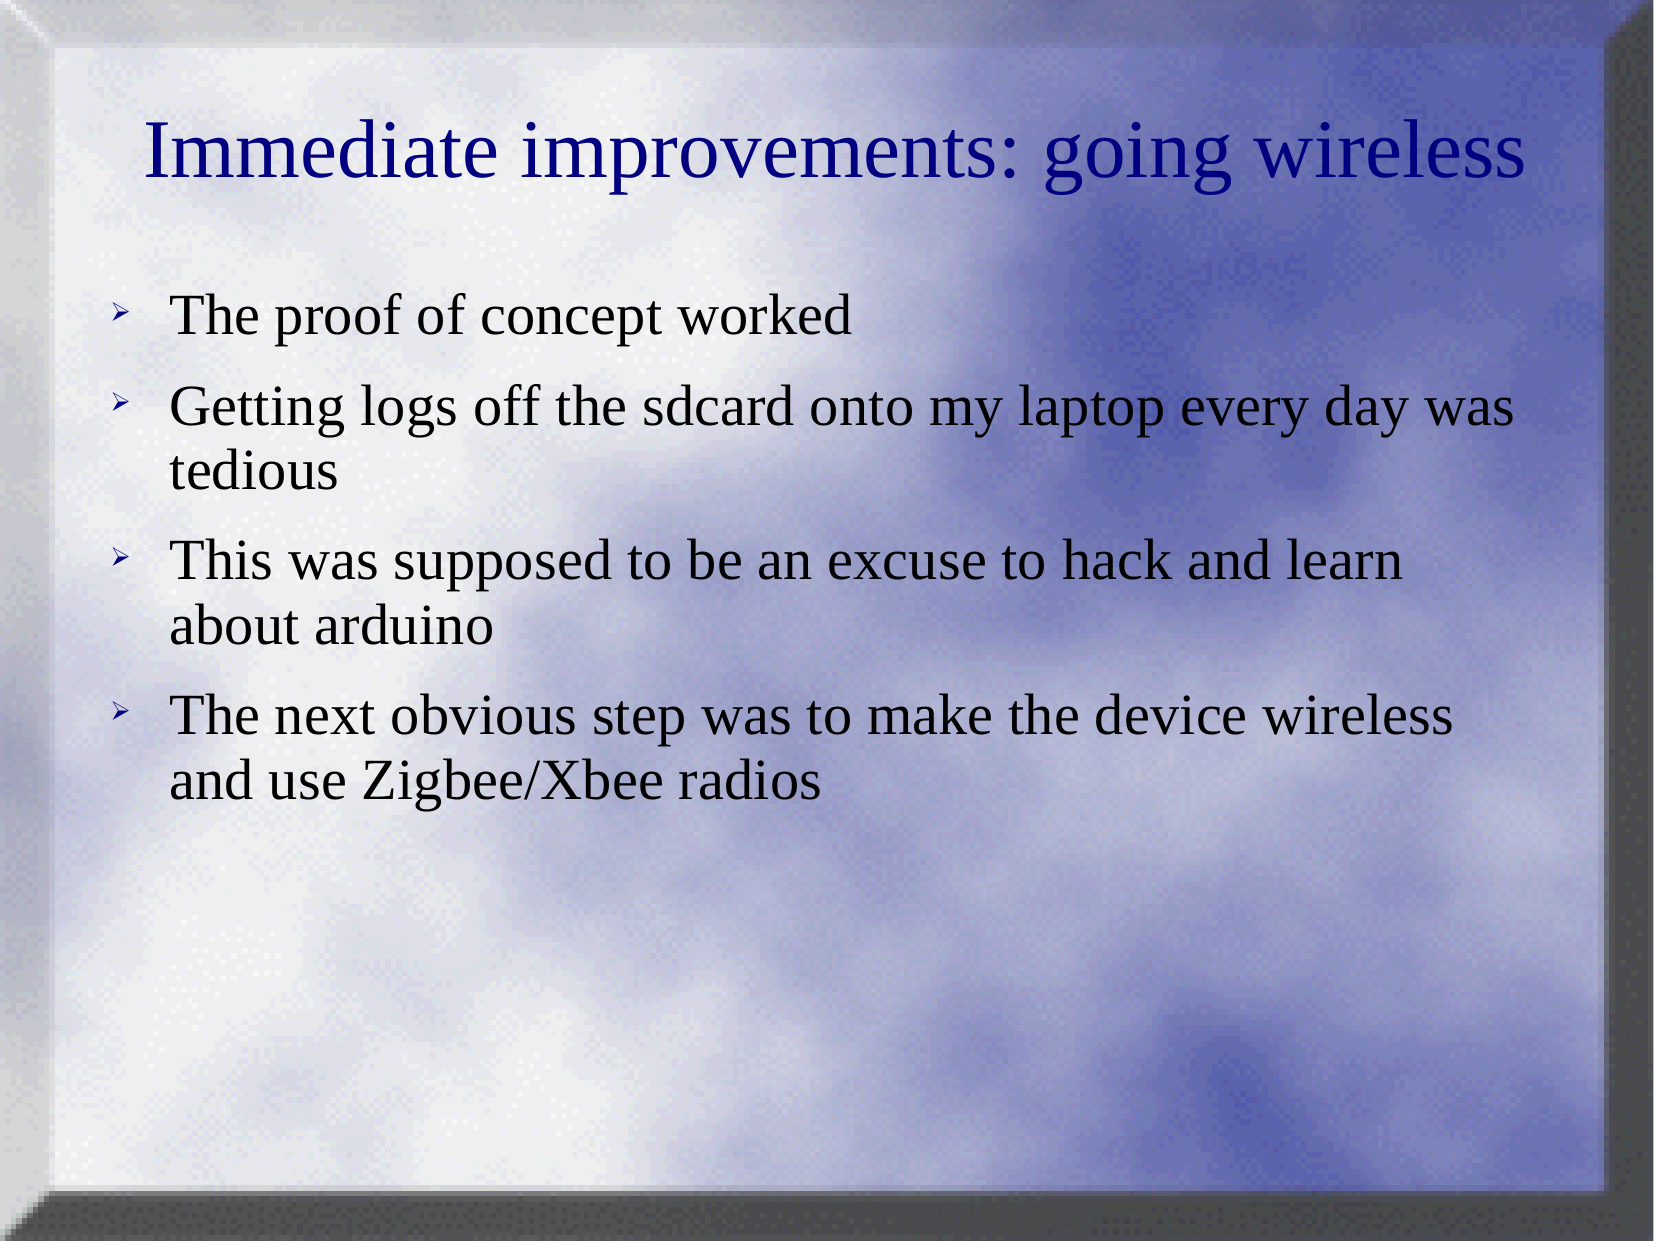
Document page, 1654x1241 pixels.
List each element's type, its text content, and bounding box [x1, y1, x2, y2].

list The proof of concept worked Getting logs off the sdcard onto my laptop every day was tedious This was supposed to be an excuse to hack and learn about arduino The next obvious step was to make the device wireless and use Zigbee/Xbee radios [110, 282, 1523, 1088]
picture [0, 0, 1654, 1241]
title Immediate improvements: going wireless [100, 96, 1573, 203]
